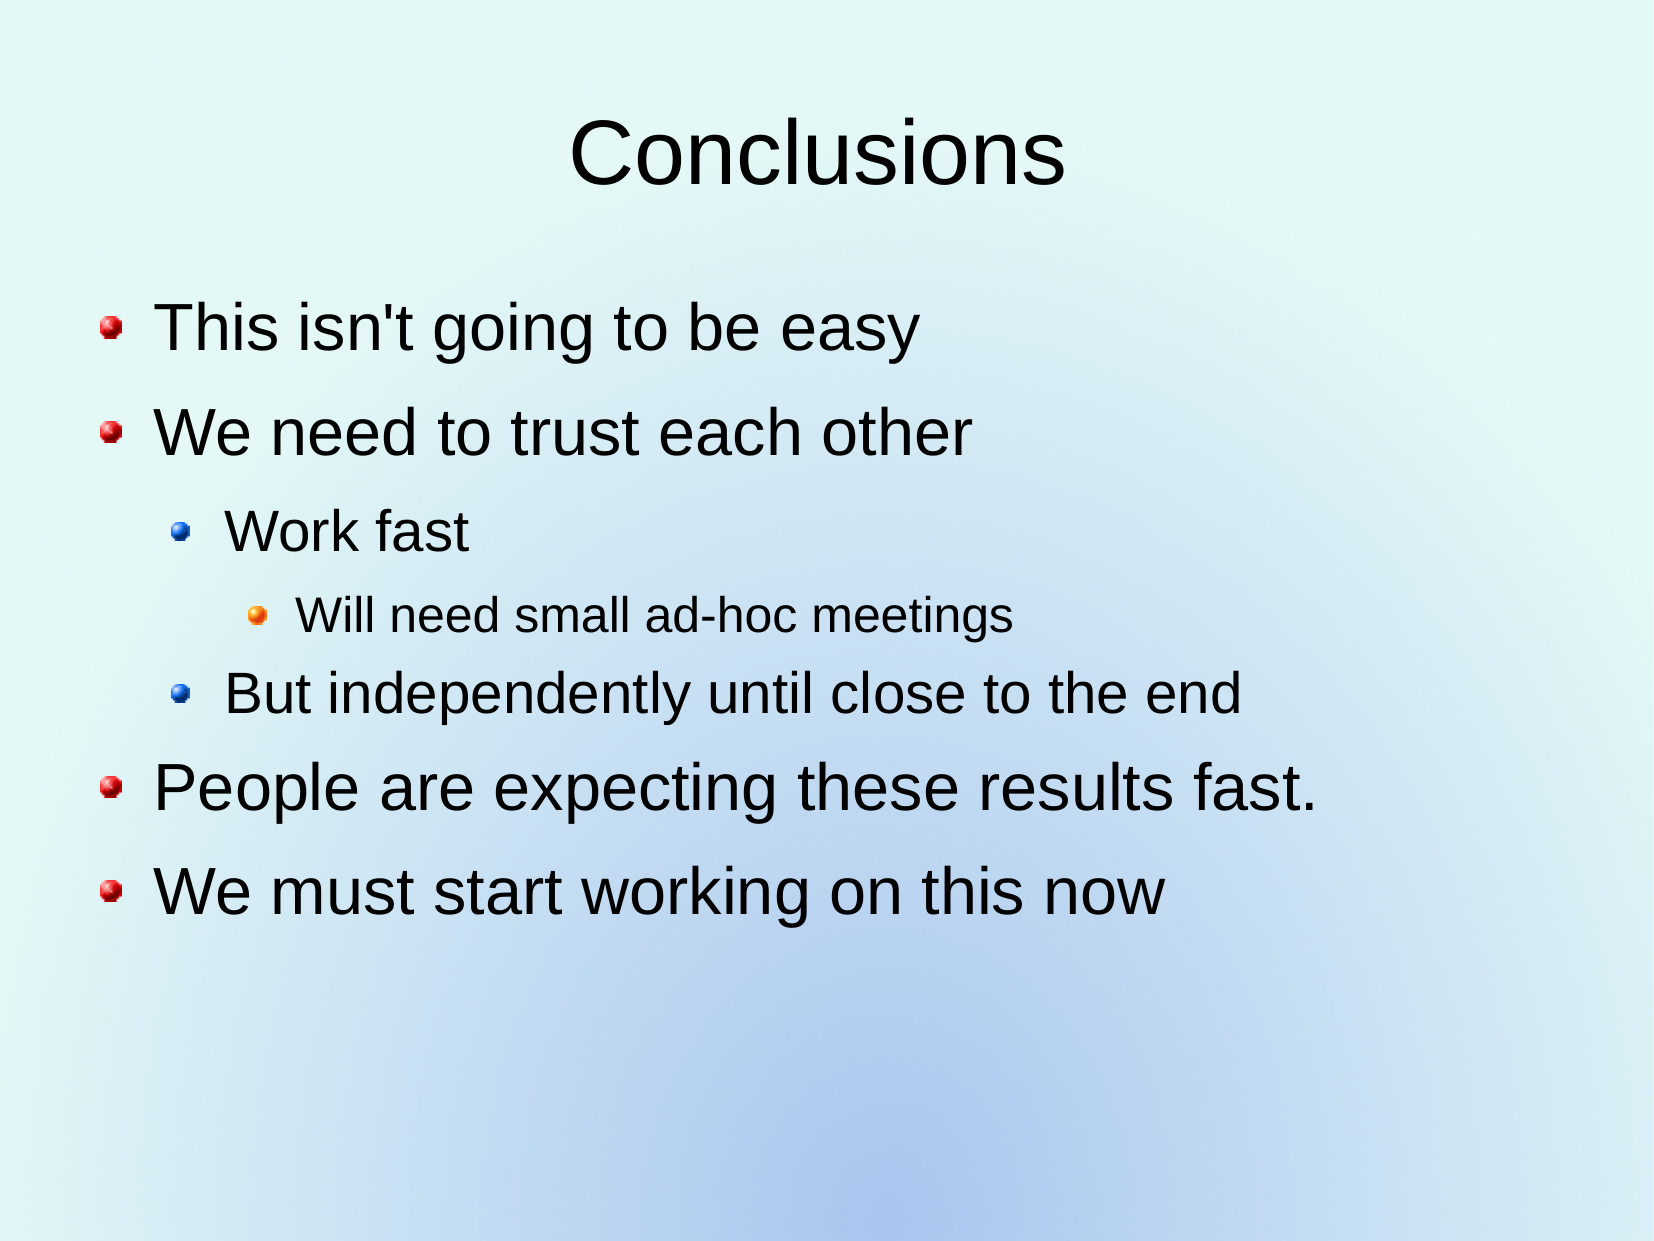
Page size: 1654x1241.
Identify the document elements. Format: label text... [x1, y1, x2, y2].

picture [0, 0, 1654, 1241]
list This isn't going to be easy We need to trust each other Work fast Will need small ad-hoc meetings But independently until close to the end People are expecting these results fast. We must start working on this now [82, 290, 1571, 1109]
title Conclusions [82, 49, 1571, 257]
